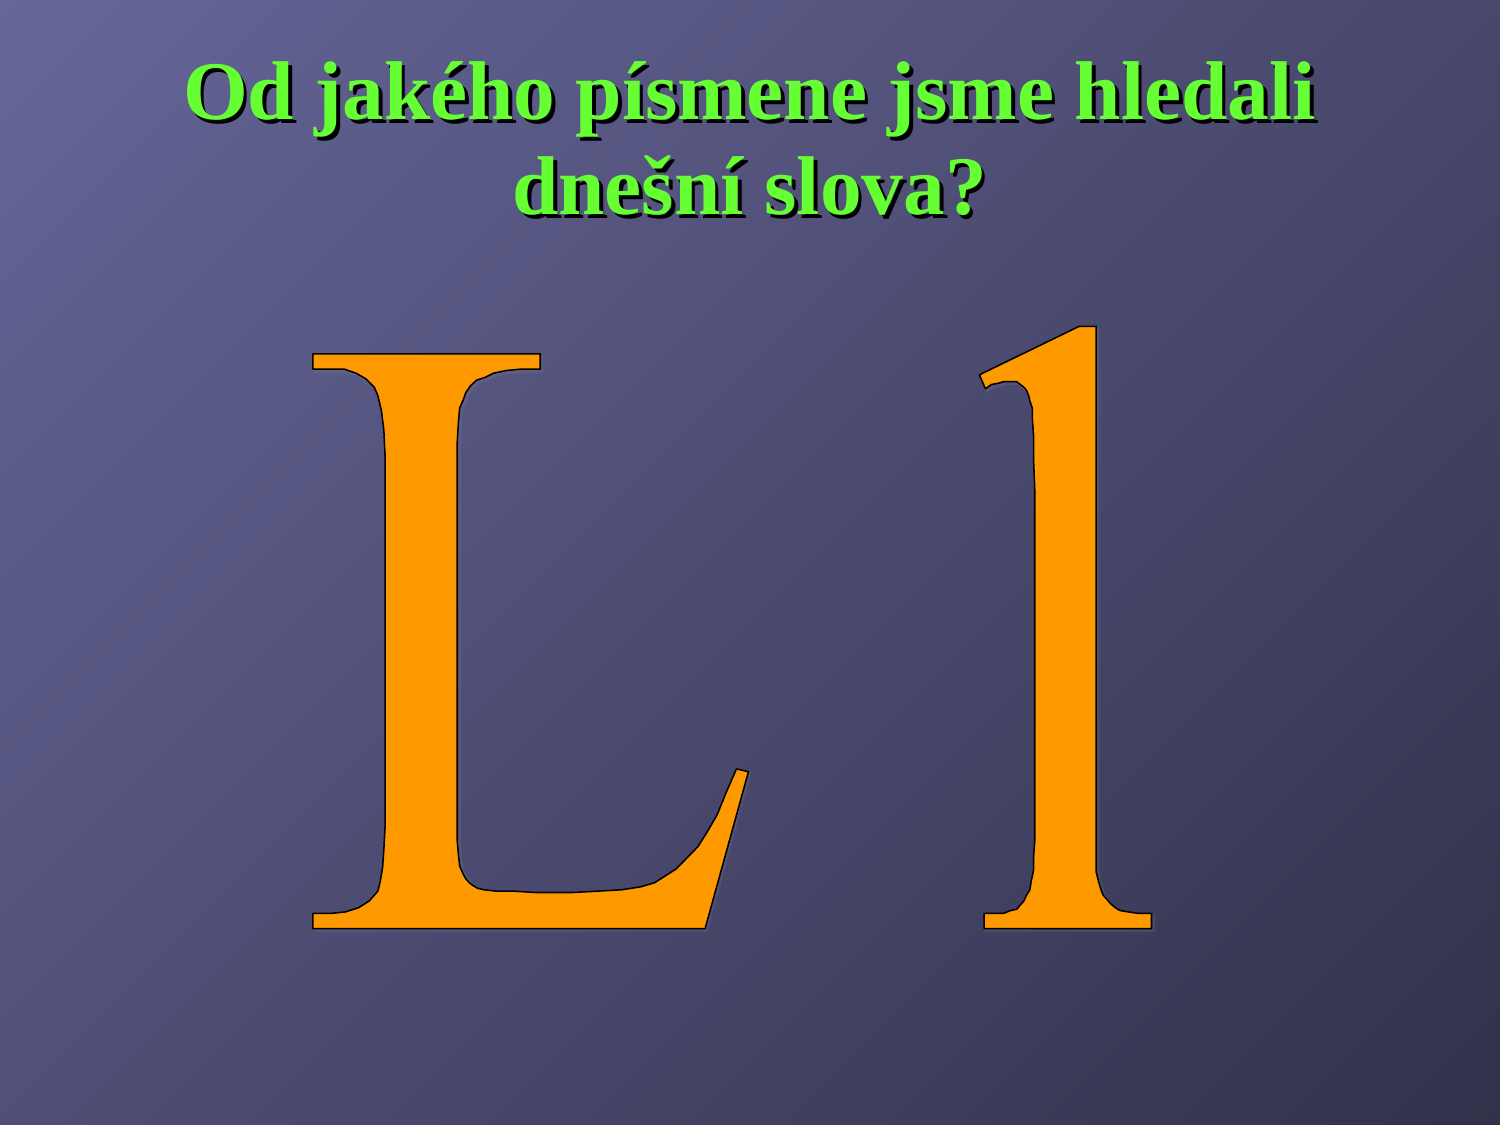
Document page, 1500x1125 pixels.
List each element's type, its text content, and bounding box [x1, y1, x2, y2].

text_box [312, 353, 749, 929]
text_box [979, 326, 1152, 929]
title Od jakého písmene jsme hledali dnešní slova? [75, 36, 1426, 242]
